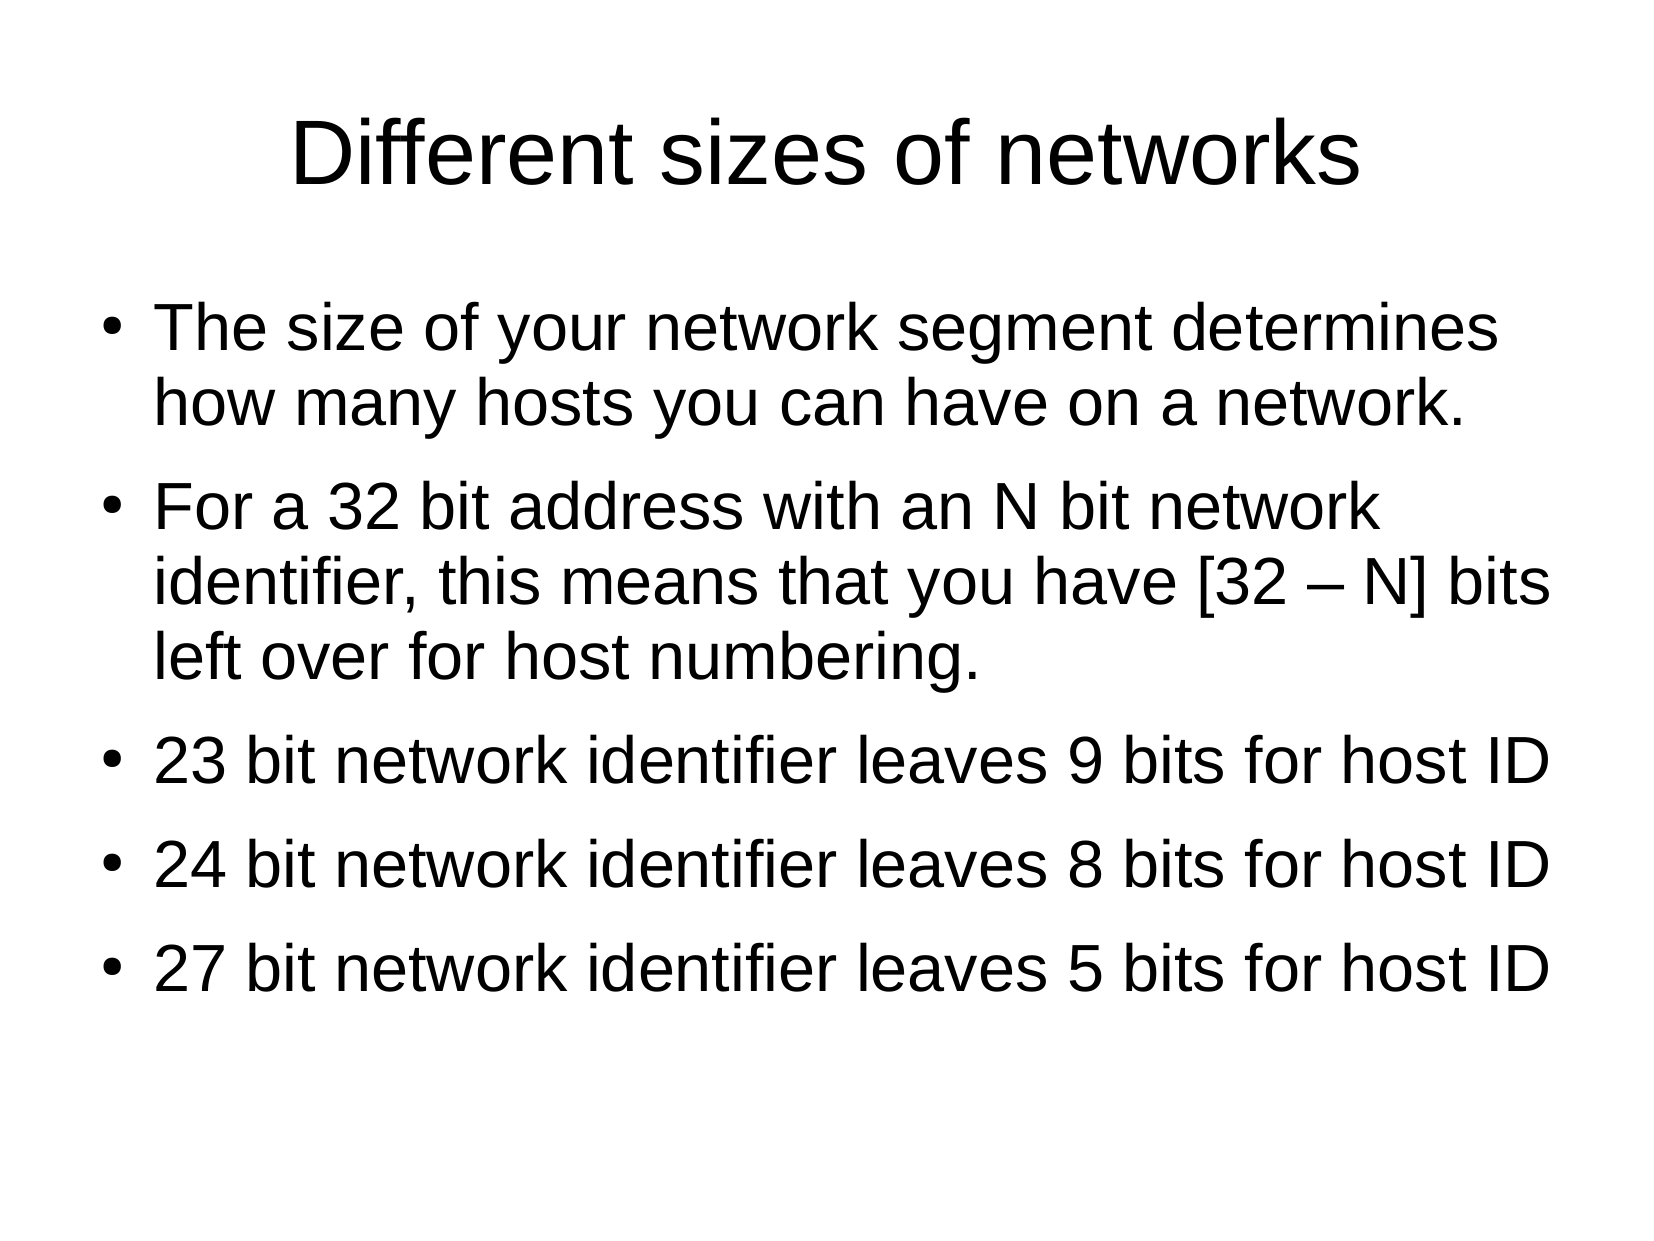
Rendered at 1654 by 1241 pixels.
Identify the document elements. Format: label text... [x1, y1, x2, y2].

title Different sizes of networks [82, 49, 1571, 257]
list The size of your network segment determines how many hosts you can have on a network. For a 32 bit address with an N bit network identifier, this means that you have [32 – N] bits left over for host numbering. 23 bit network identifier leaves 9 bits for host ID 24 bit network identifier leaves 8 bits for host ID 27 bit network identifier leaves 5 bits for host ID [82, 290, 1571, 1109]
